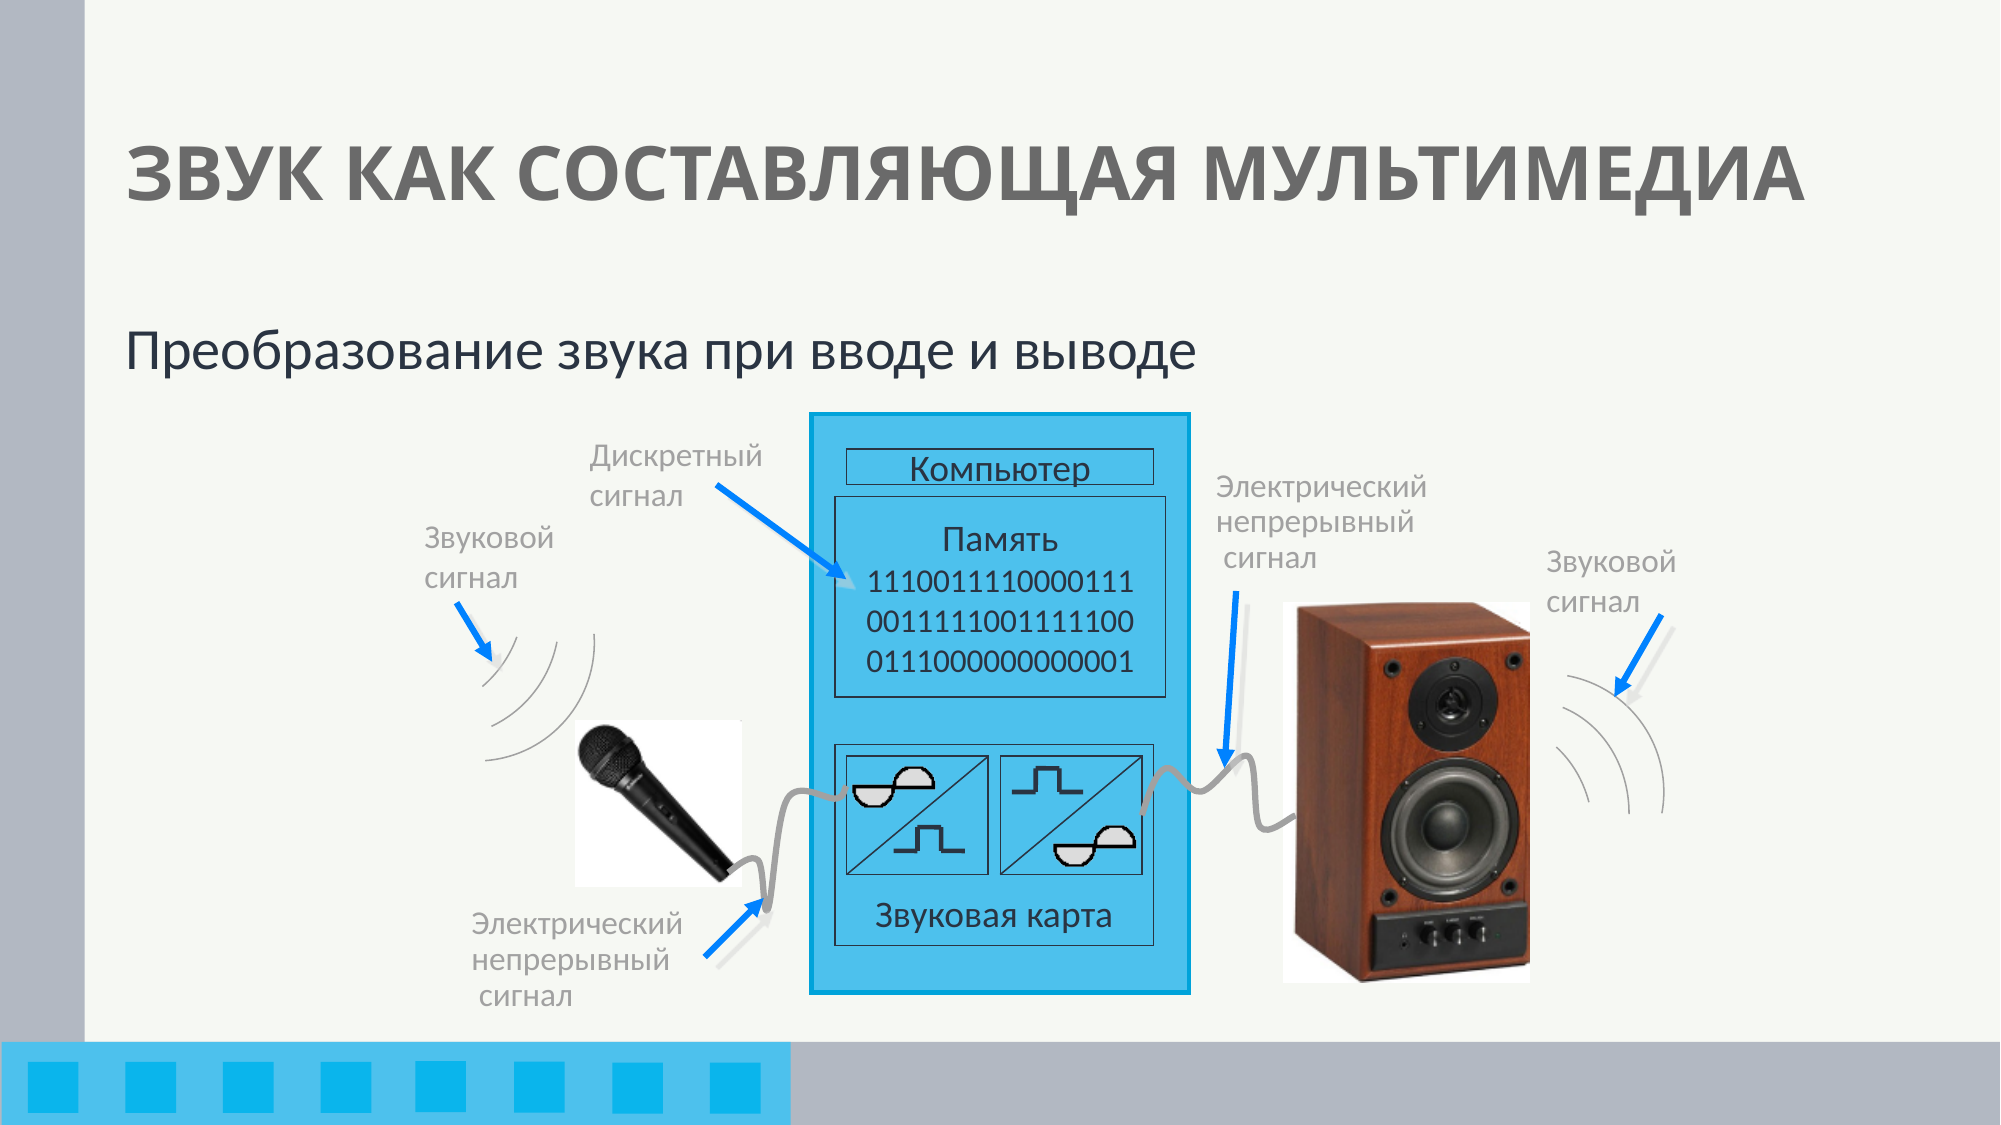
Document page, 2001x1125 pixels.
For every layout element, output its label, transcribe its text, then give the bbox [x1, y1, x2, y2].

picture [1035, 815, 1147, 880]
text_box [1003, 848, 1035, 875]
text_box [1074, 759, 1142, 815]
list Преобразование звука при вводе и выводе [110, 311, 1892, 392]
text_box Электрический непрерывный сигнал [456, 898, 741, 1021]
text_box [946, 756, 986, 789]
text_box [849, 758, 989, 875]
text_box Дискретный сигнал [574, 425, 800, 521]
text_box [1000, 756, 1139, 872]
text_box Компьютер [846, 449, 1154, 485]
text_box Электрический непрерывный сигнал [1201, 460, 1485, 584]
picture [575, 720, 742, 888]
text_box [811, 772, 1190, 993]
picture [834, 756, 946, 821]
text_box Звуковой сигнал [1531, 531, 1709, 627]
text_box Память 1110011110000111 0011111001111100 0111000000000001 [834, 496, 1166, 698]
text_box [811, 413, 1190, 795]
text_box [846, 821, 908, 873]
title ЗВУК КАК СОСТАВЛЯЮЩАЯ МУЛЬТИМЕДИА [110, 67, 1892, 286]
text_box Звуковой сигнал [409, 508, 587, 604]
picture [1283, 602, 1530, 983]
text_box Звуковая карта [834, 744, 1154, 946]
